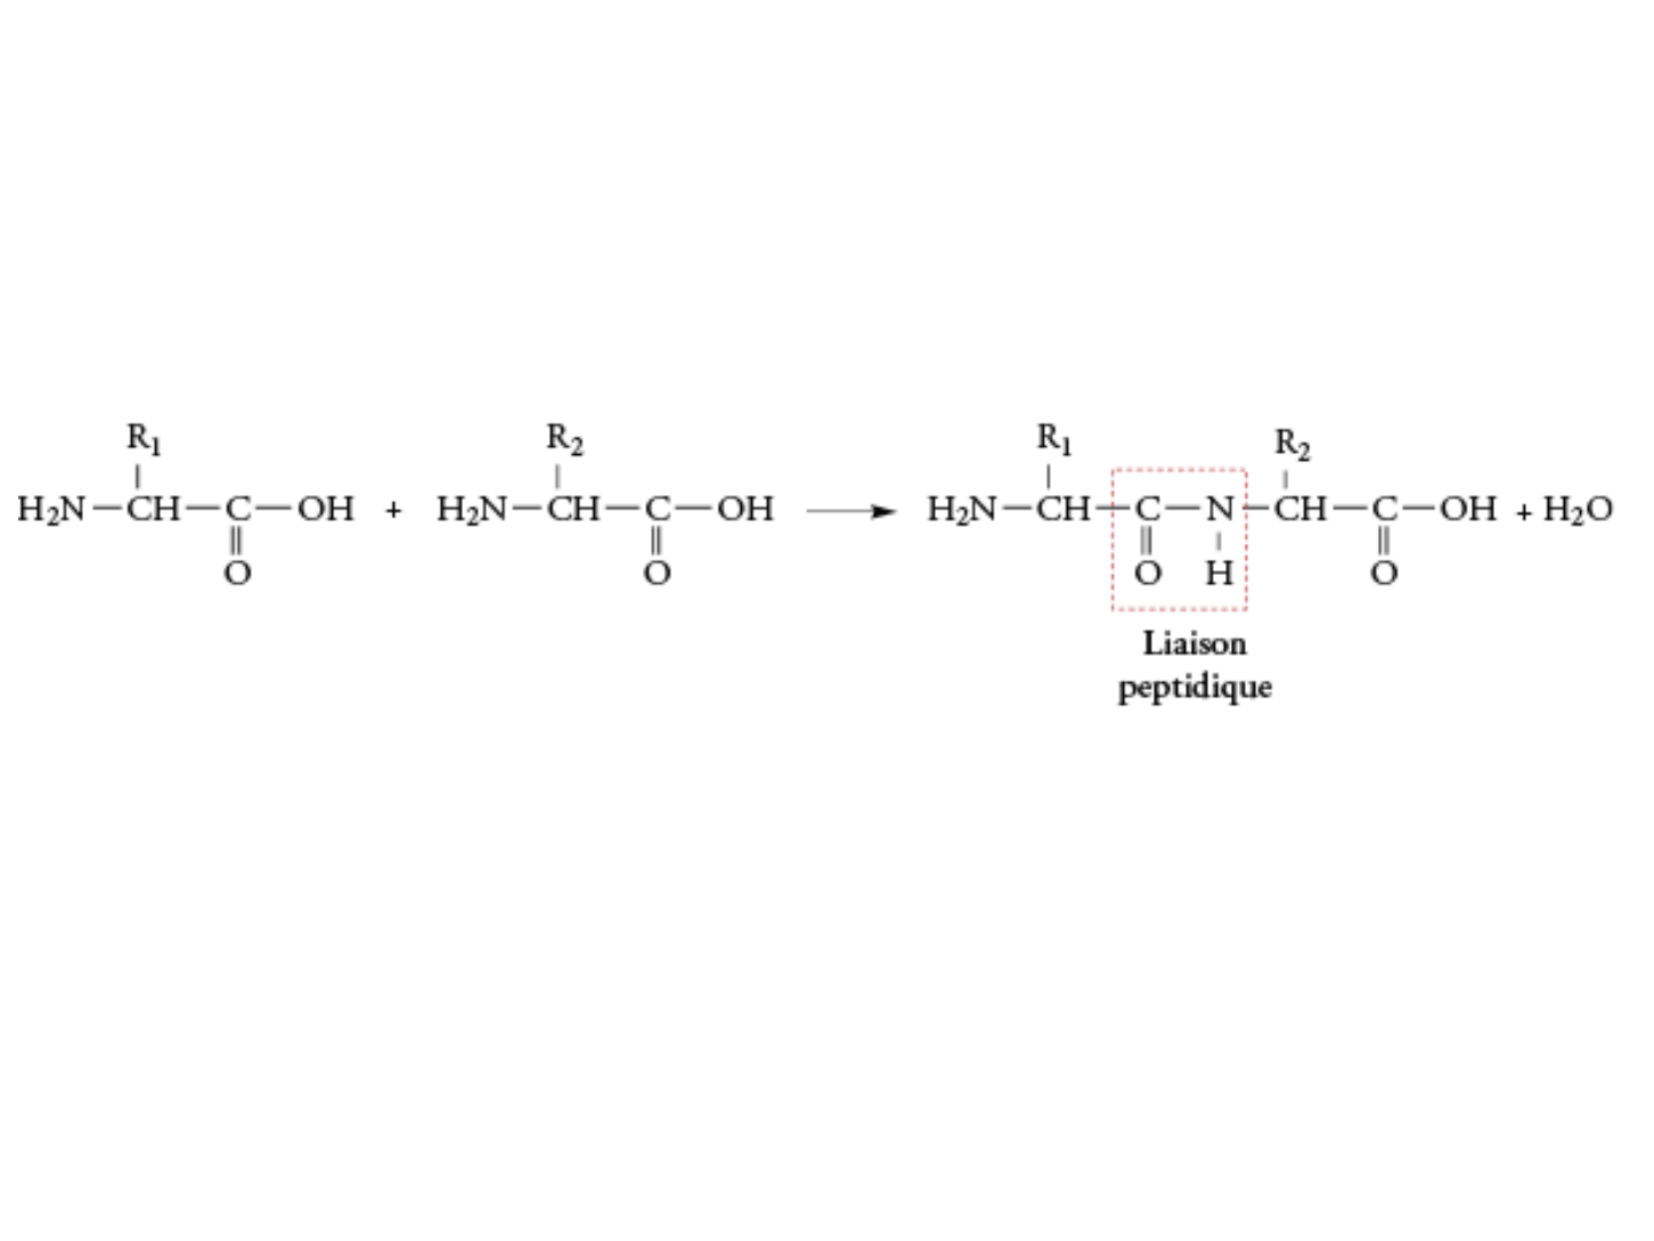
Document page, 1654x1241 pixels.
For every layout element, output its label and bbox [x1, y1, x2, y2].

picture [0, 413, 1654, 731]
